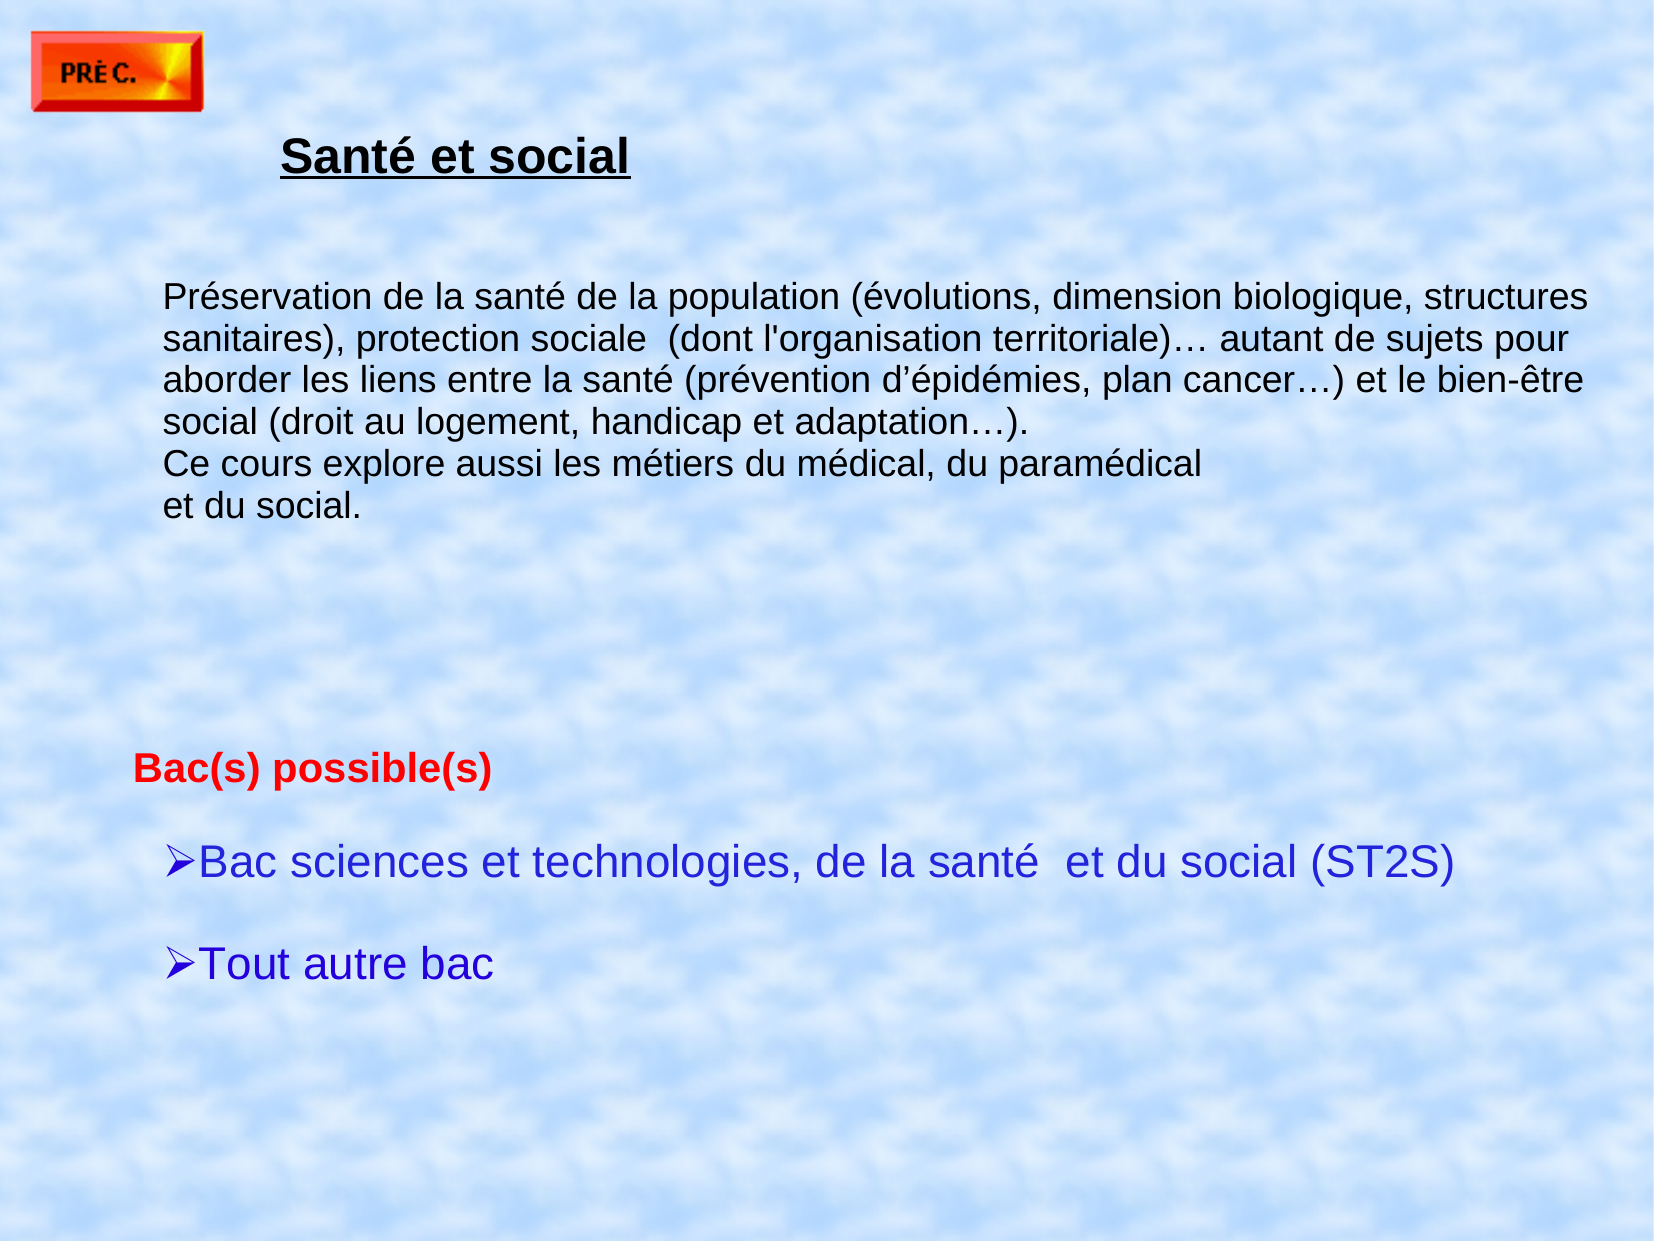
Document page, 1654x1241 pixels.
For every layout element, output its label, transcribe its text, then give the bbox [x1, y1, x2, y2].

text_box Bac(s) possible(s) [118, 738, 508, 800]
picture [0, 0, 1654, 1241]
text_box Santé et social [265, 118, 886, 191]
text_box Bac sciences et technologies, de la santé et du social (ST2S) Tout autre bac [147, 826, 1625, 968]
text_box Préservation de la santé de la population (évolutions, dimension biologique, structures sanitaires), protection sociale (dont l'organisation territoriale)… autant de sujets pour aborder les liens entre la santé (prévention d’épidémies, plan cancer…) et le bien-être social (droit au logement, handicap et adaptation…). Ce cours explore aussi les métiers du médical, du paramédical et du social. [147, 265, 1625, 709]
